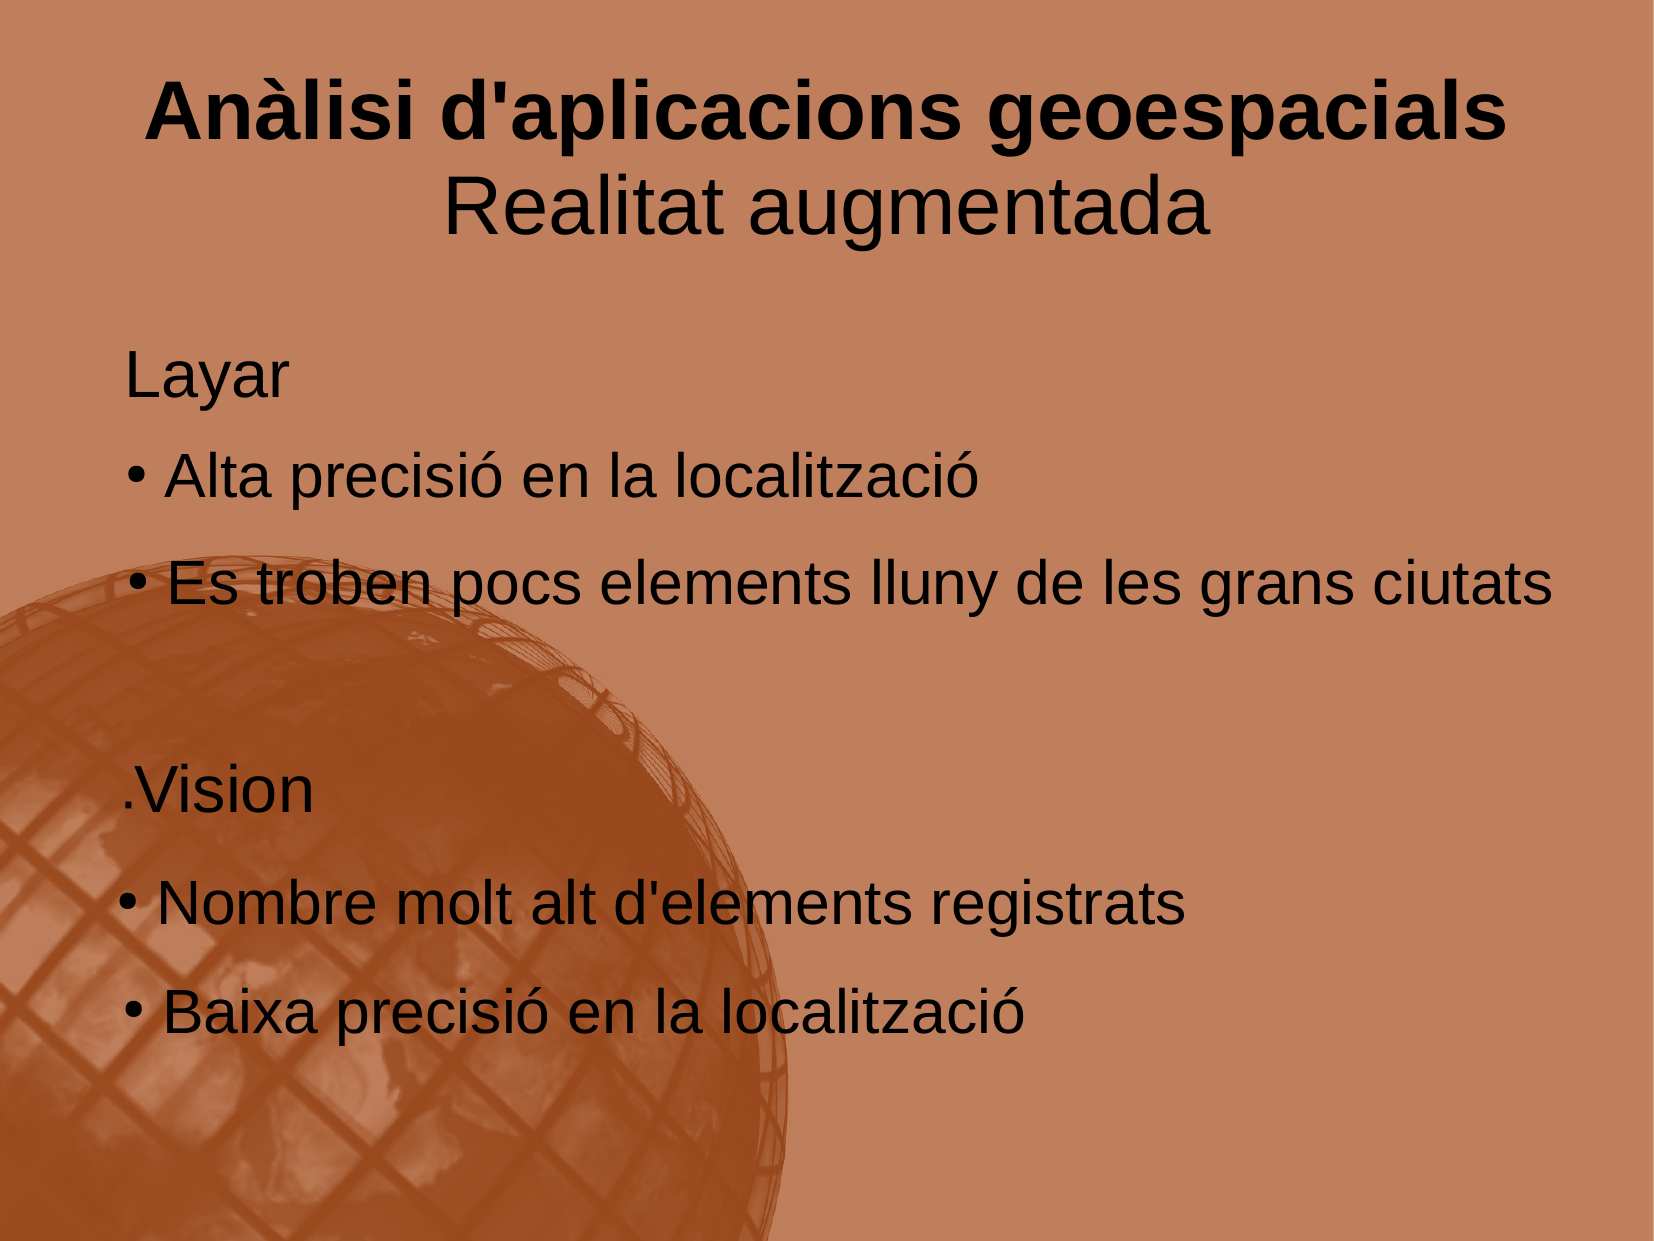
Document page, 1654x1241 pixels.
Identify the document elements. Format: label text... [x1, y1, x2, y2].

title Nombre molt alt d'elements registrats [106, 851, 1199, 955]
title Layar [110, 322, 305, 426]
title Alta precisió en la localització [125, 424, 1041, 528]
title Anàlisi d'aplicacions geoespacials [82, 6, 1571, 215]
picture [0, 0, 1654, 1241]
title Realitat augmentada [310, 154, 1344, 258]
title Vision [122, 738, 327, 842]
title · [118, 429, 1625, 1138]
title Baixa precisió en la localització [122, 959, 1039, 1063]
title Es troben pocs elements lluny de les grans ciutats [126, 531, 1574, 635]
